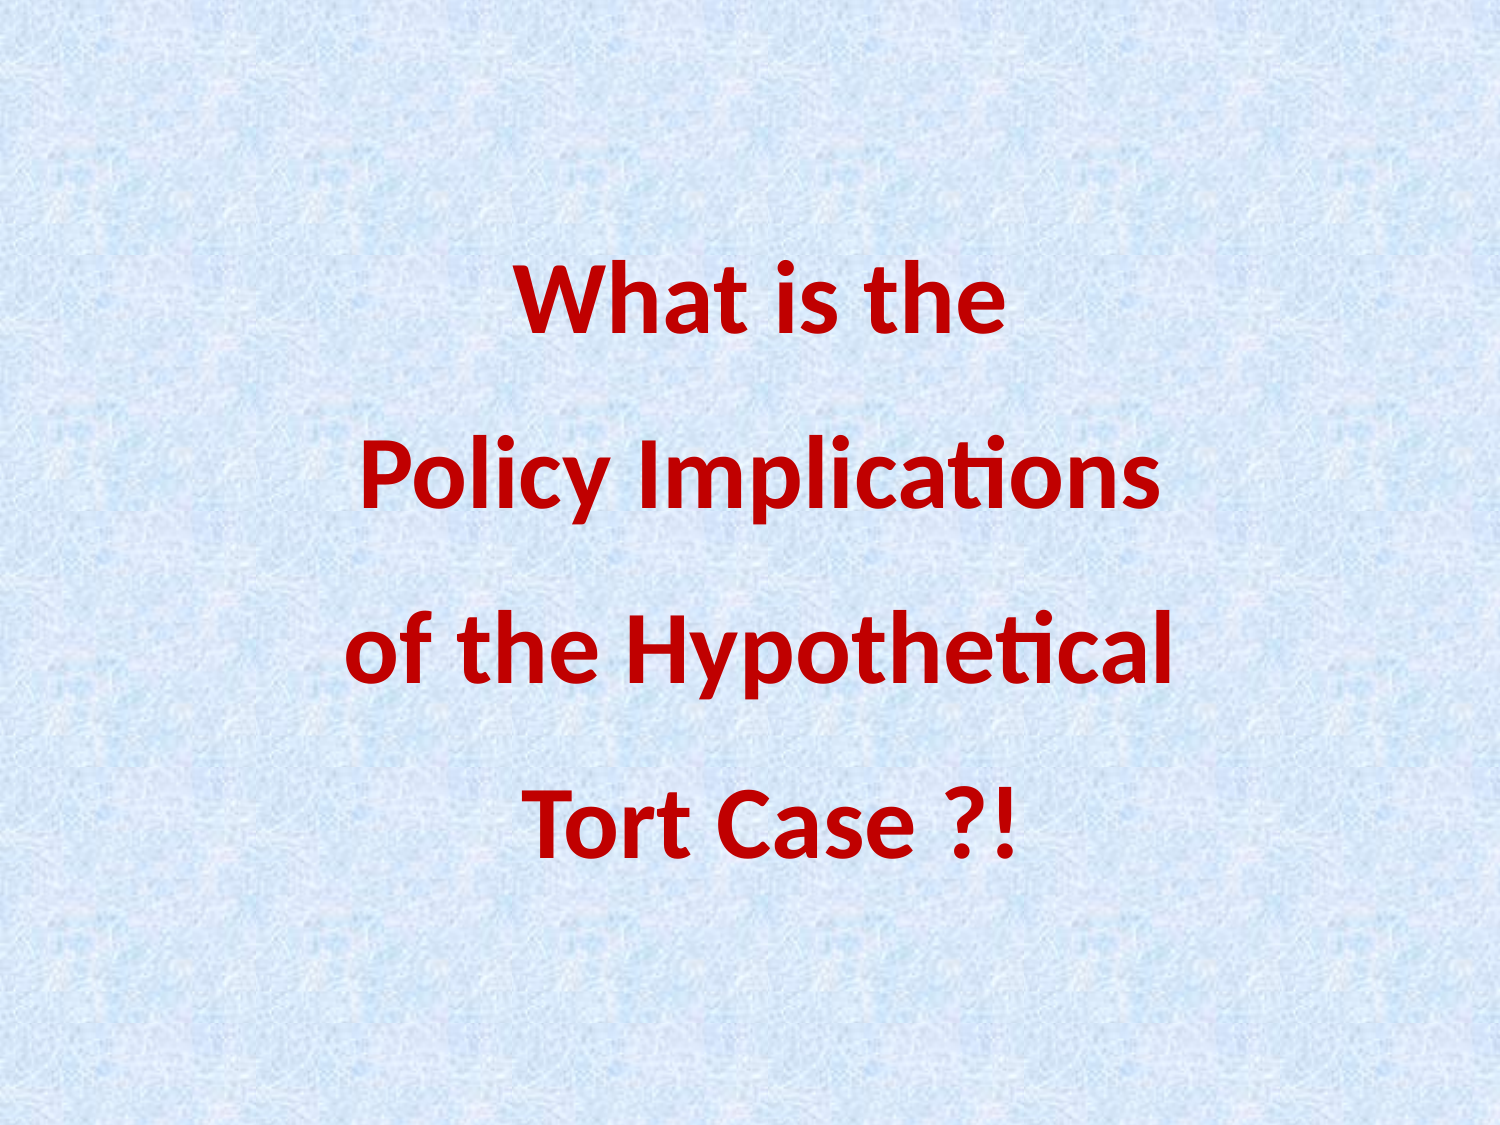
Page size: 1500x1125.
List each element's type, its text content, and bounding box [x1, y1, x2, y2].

list What is the Policy Implications of the Hypothetical Tort Case ?! [171, 184, 1374, 896]
